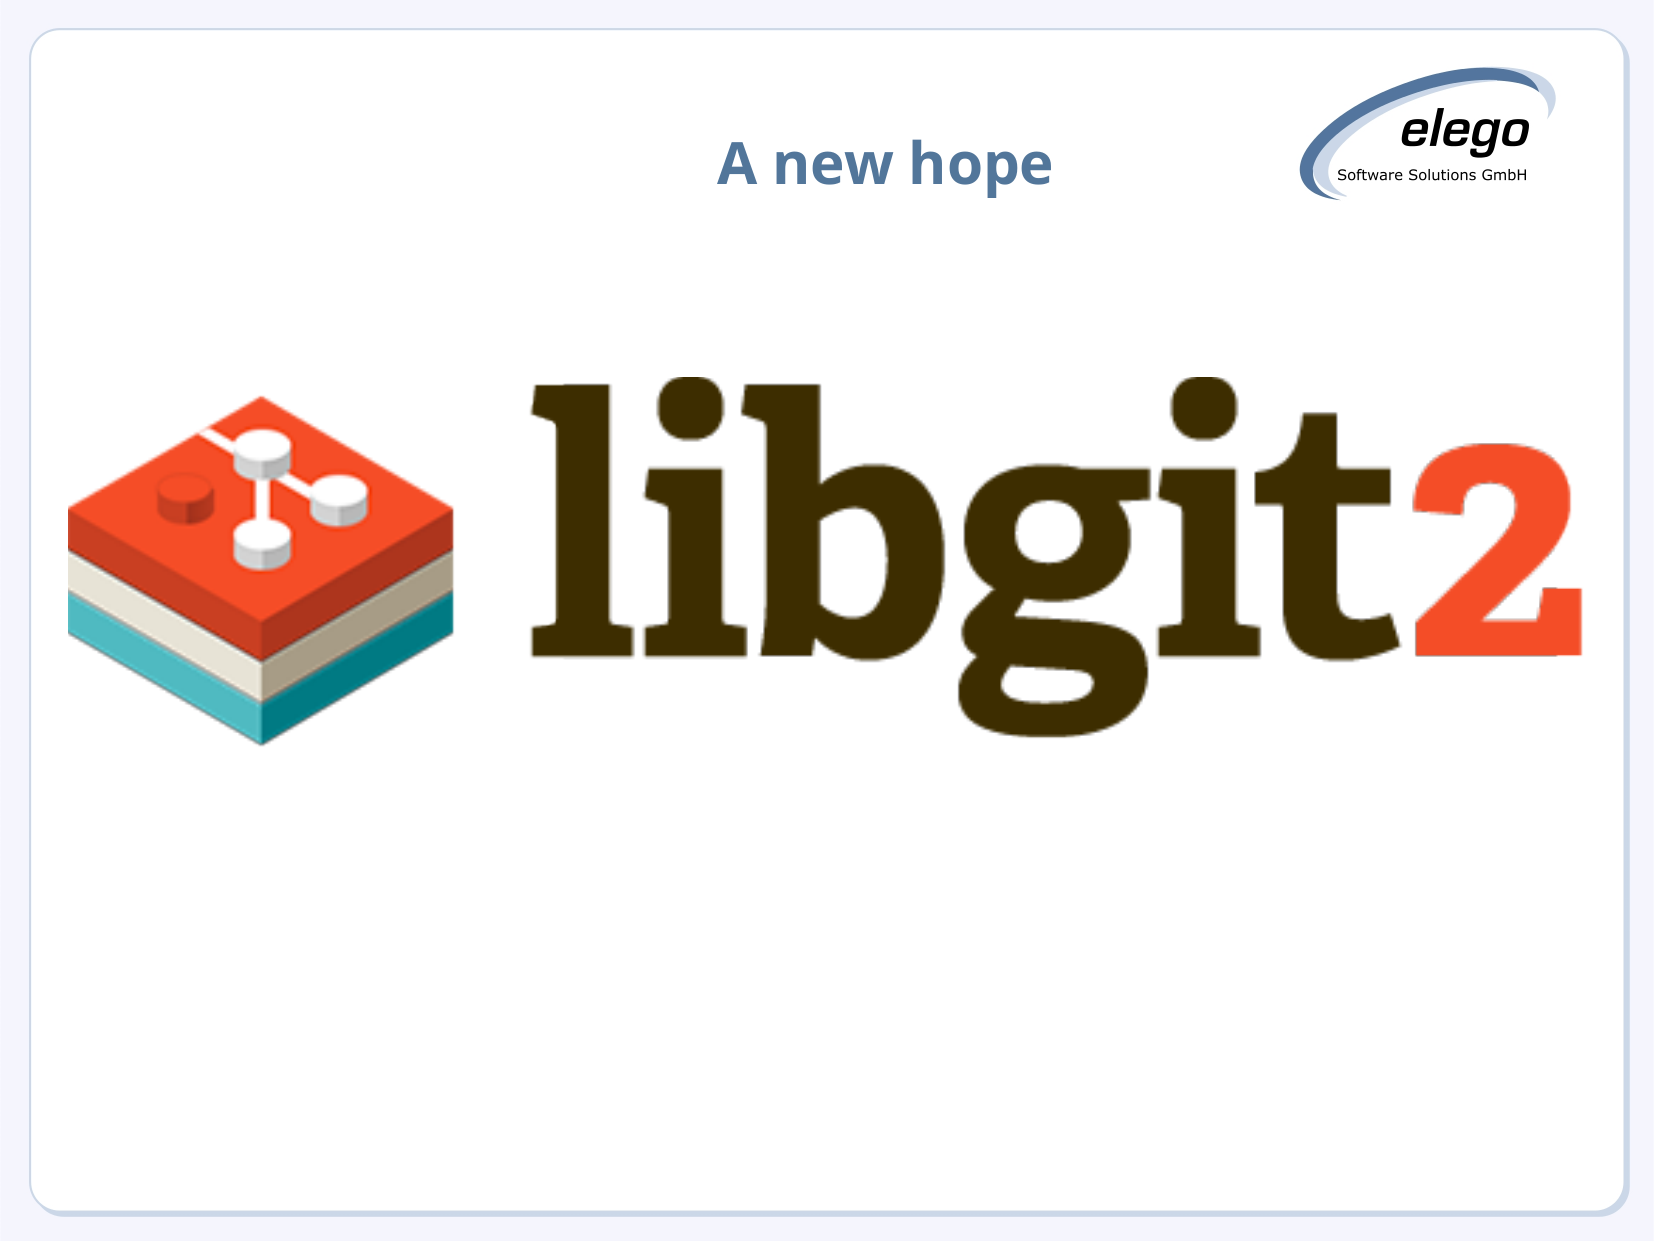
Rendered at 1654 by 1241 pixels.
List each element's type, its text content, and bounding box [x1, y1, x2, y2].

picture [0, 0, 1654, 1241]
title A new hope [141, 128, 1630, 197]
